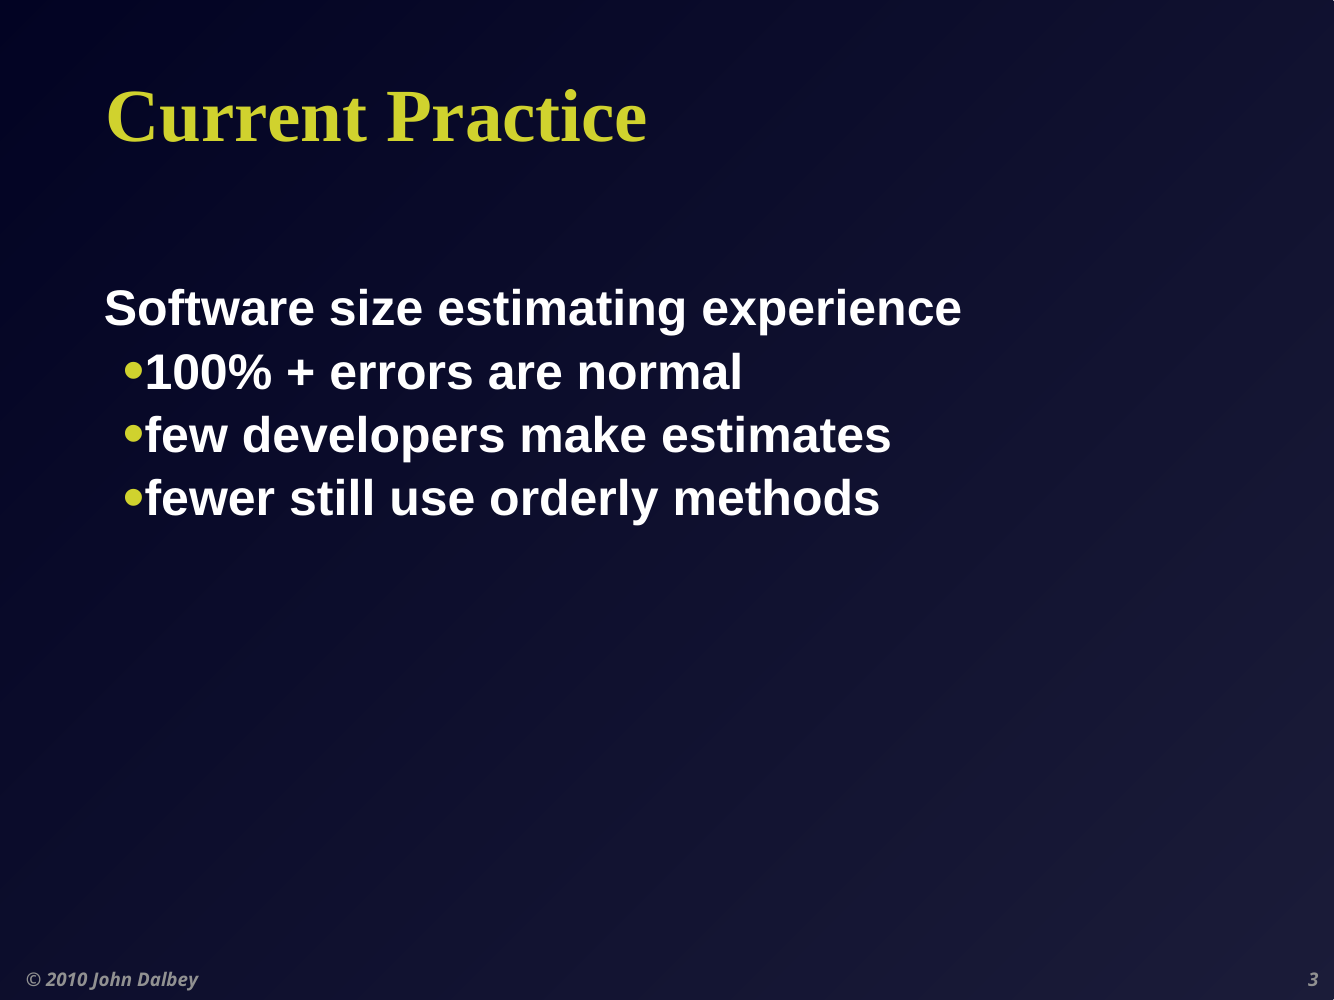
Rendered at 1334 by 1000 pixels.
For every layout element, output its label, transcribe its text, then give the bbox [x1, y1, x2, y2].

list Software size estimating experience 100% + errors are normal few developers make estimates fewer still use orderly methods [69, 196, 1270, 951]
title Current Practice [88, 54, 1288, 180]
